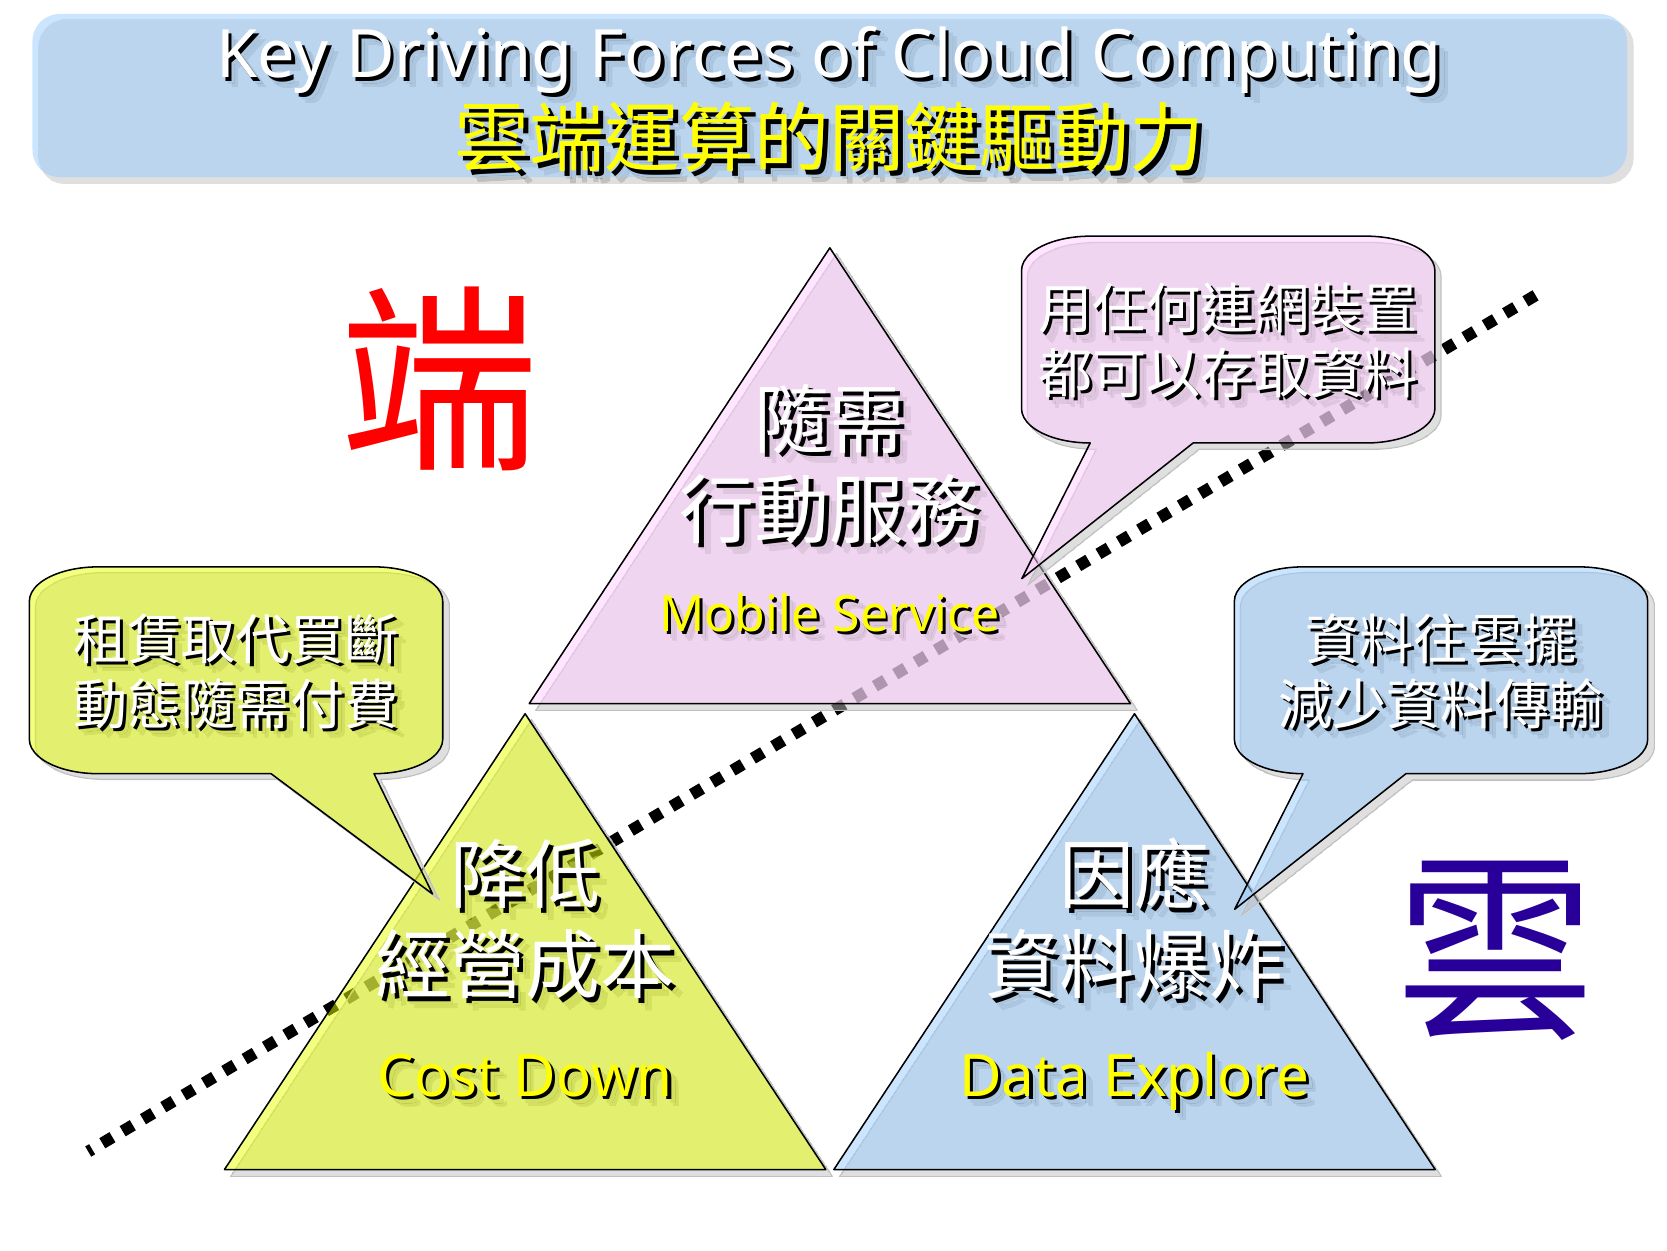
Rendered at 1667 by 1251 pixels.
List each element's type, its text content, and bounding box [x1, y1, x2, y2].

text_box 降低 經營成本 Cost Down [224, 713, 826, 1170]
text_box 租賃取代買斷 動態隨需付費 [29, 566, 443, 894]
text_box 用任何連網裝置 都可以存取資料 [1021, 236, 1435, 579]
text_box 端 [324, 247, 561, 503]
text_box 資料往雲擺 減少資料傳輸 [1234, 566, 1648, 910]
text_box 隨需 行動服務 Mobile Service [529, 247, 1131, 704]
text_box 因應 資料爆炸 Data Explore [833, 713, 1436, 1170]
text_box Key Driving Forces of Cloud Computing 雲端運算的關鍵驅動力 [32, 13, 1628, 178]
text_box 雲 [1380, 816, 1617, 1072]
